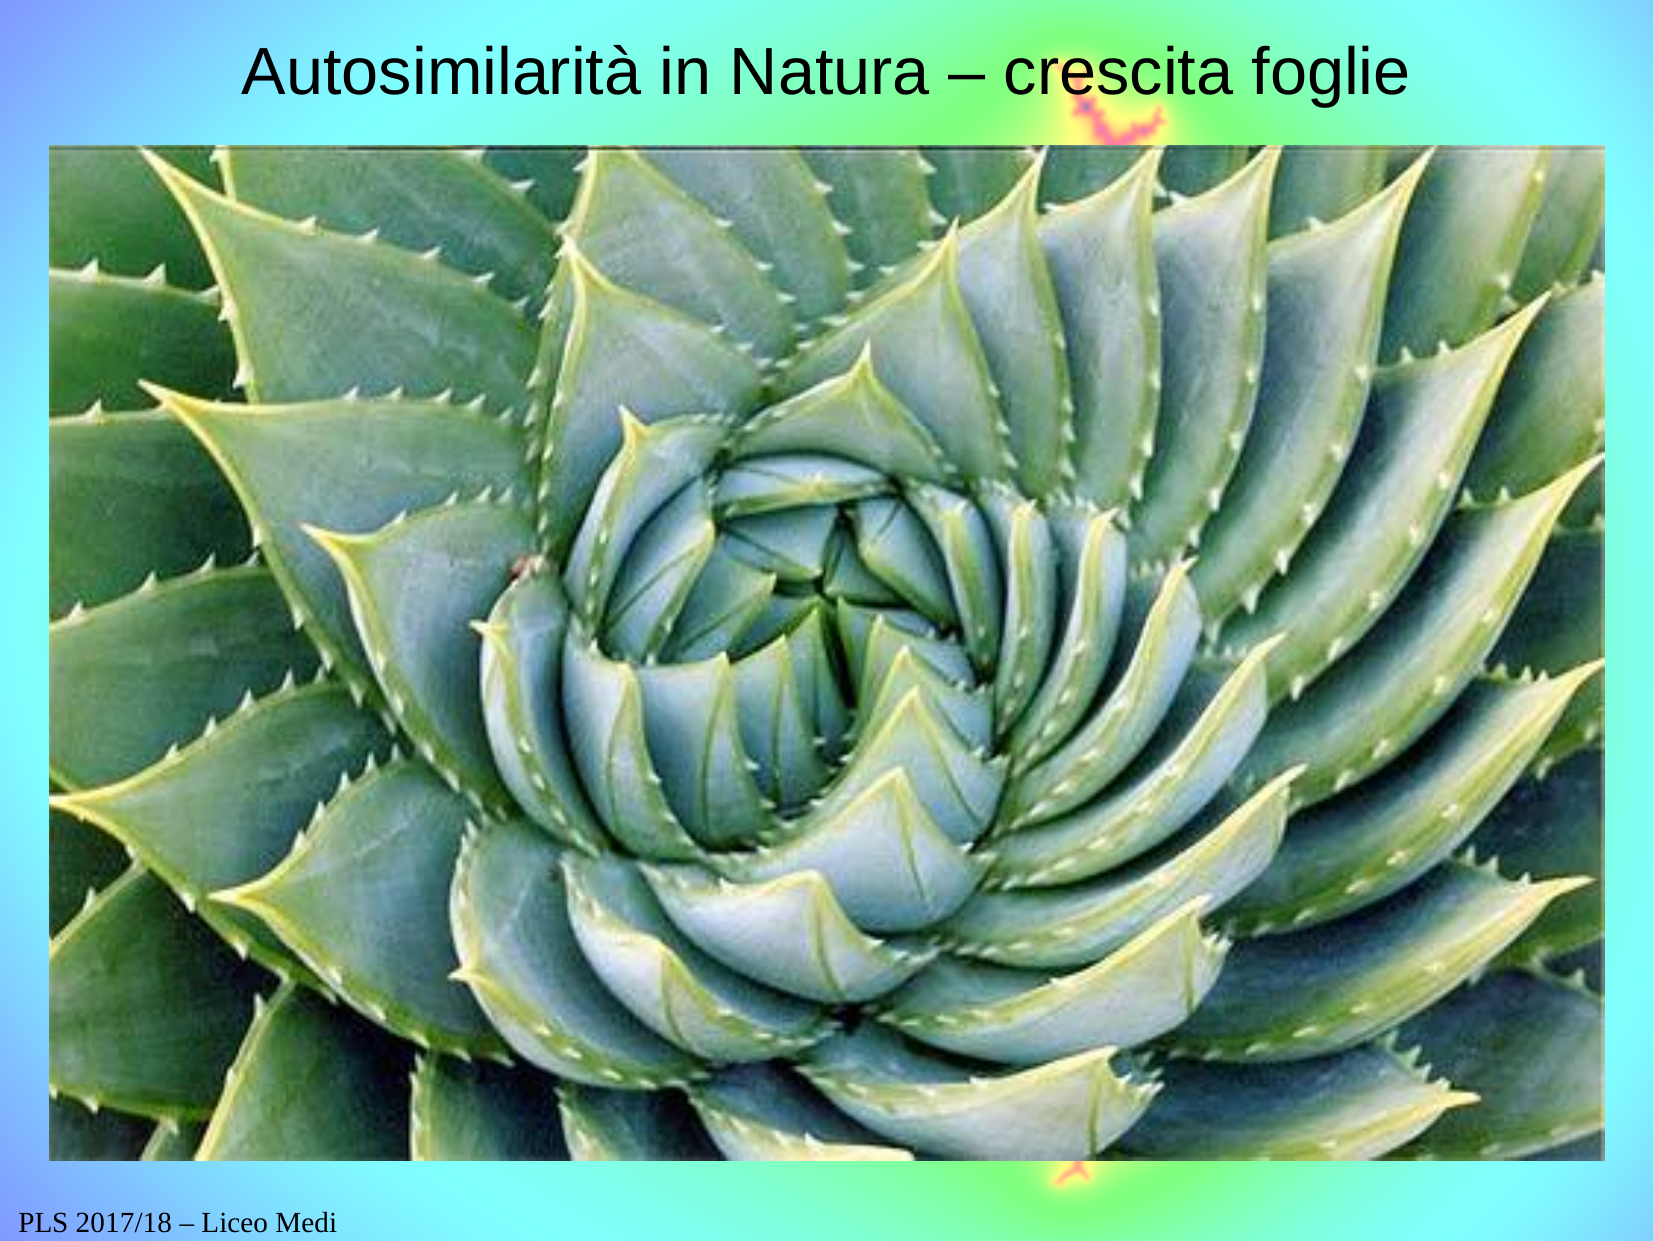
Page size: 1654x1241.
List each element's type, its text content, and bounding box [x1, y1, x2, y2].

title Autosimilarità in Natura – crescita foglie [82, 13, 1571, 130]
picture [0, 0, 1654, 1241]
